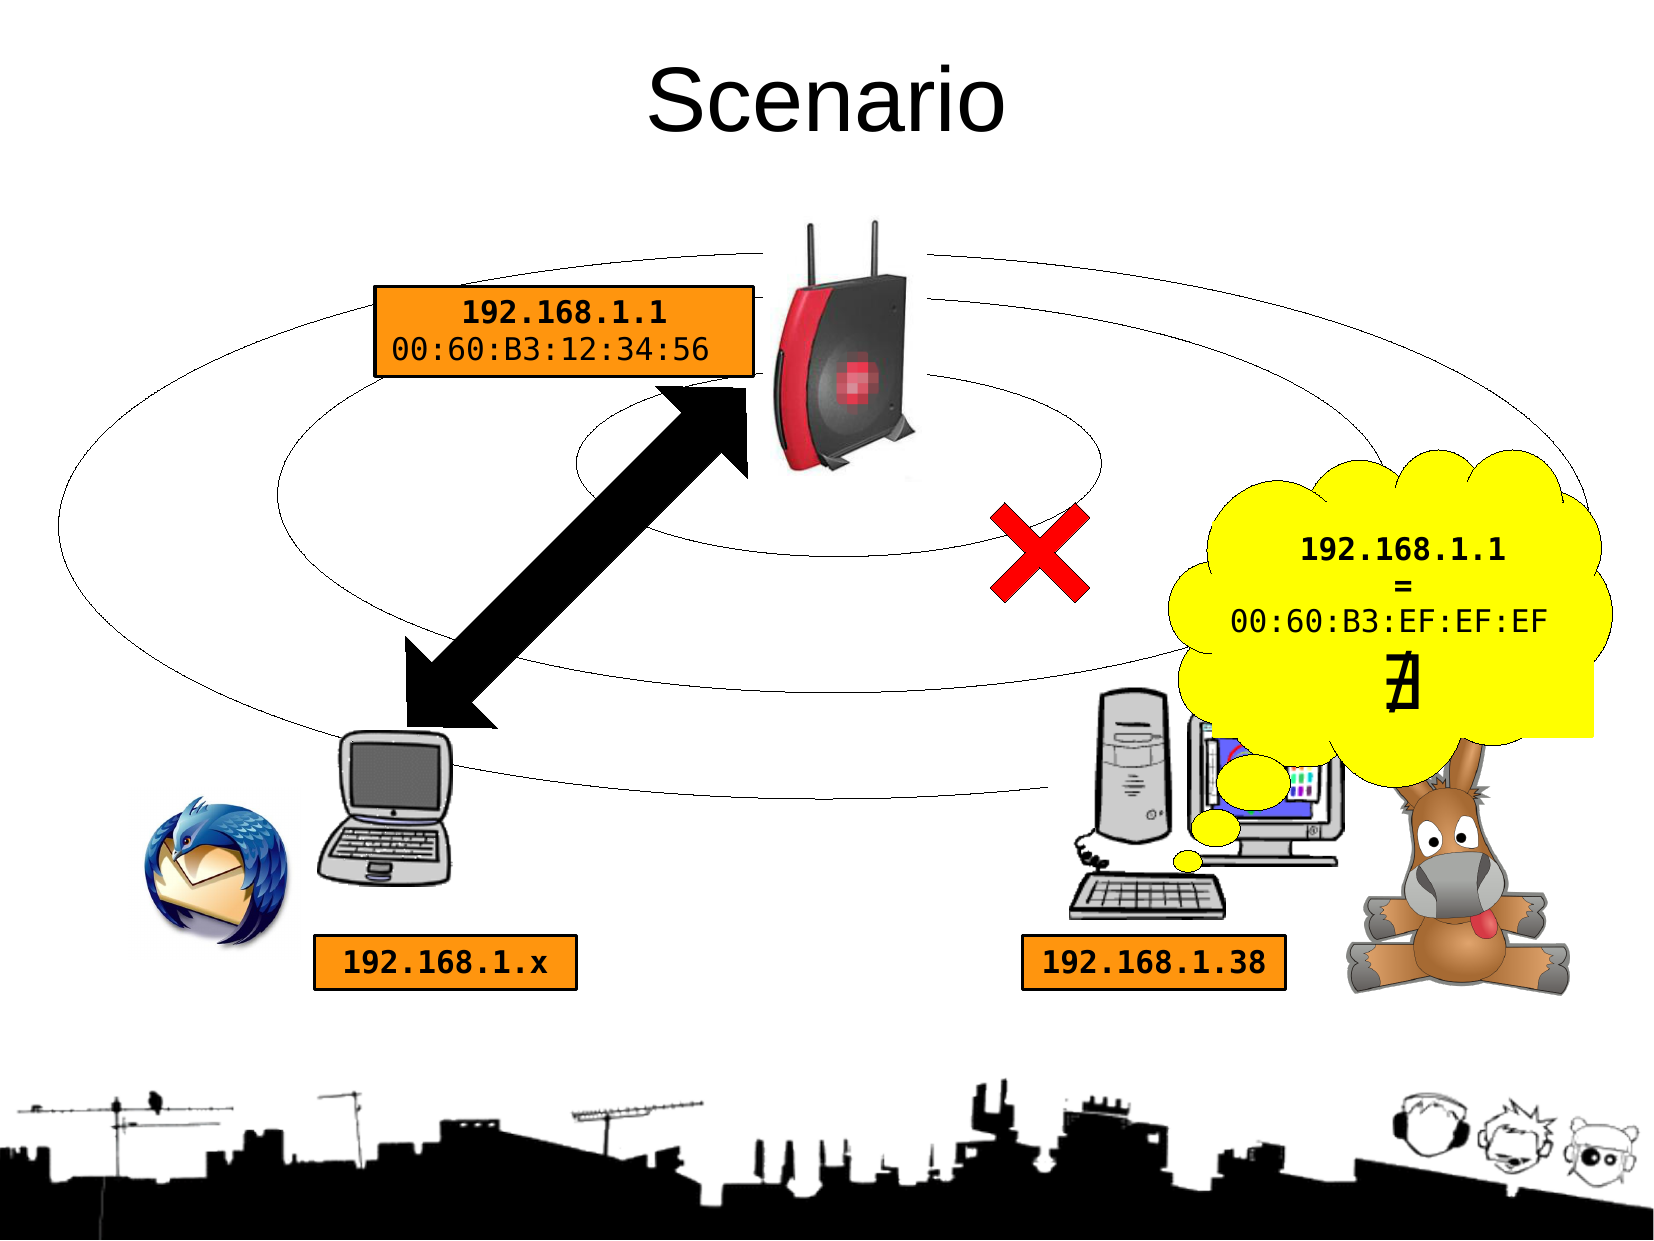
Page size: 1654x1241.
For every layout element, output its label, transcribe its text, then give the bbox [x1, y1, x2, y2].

picture [763, 215, 927, 482]
picture [317, 730, 453, 887]
picture [0, 1077, 1654, 1240]
text_box [1216, 738, 1461, 811]
picture [1346, 738, 1570, 1007]
picture [128, 787, 301, 960]
picture [1048, 680, 1345, 920]
text_box 192.168.1.1 = 00:60:B3:EF:EF:EF ∄ [1213, 522, 1593, 737]
text_box 192.168.1.38 [1022, 935, 1286, 990]
text_box [58, 253, 1613, 800]
text_box [1191, 809, 1241, 847]
title Scenario [82, 3, 1571, 196]
text_box 192.168.1.1 00:60:B3:12:34:56 [375, 286, 754, 377]
text_box [1173, 850, 1203, 873]
text_box 192.168.1.x [314, 935, 577, 990]
text_box [1464, 738, 1522, 746]
